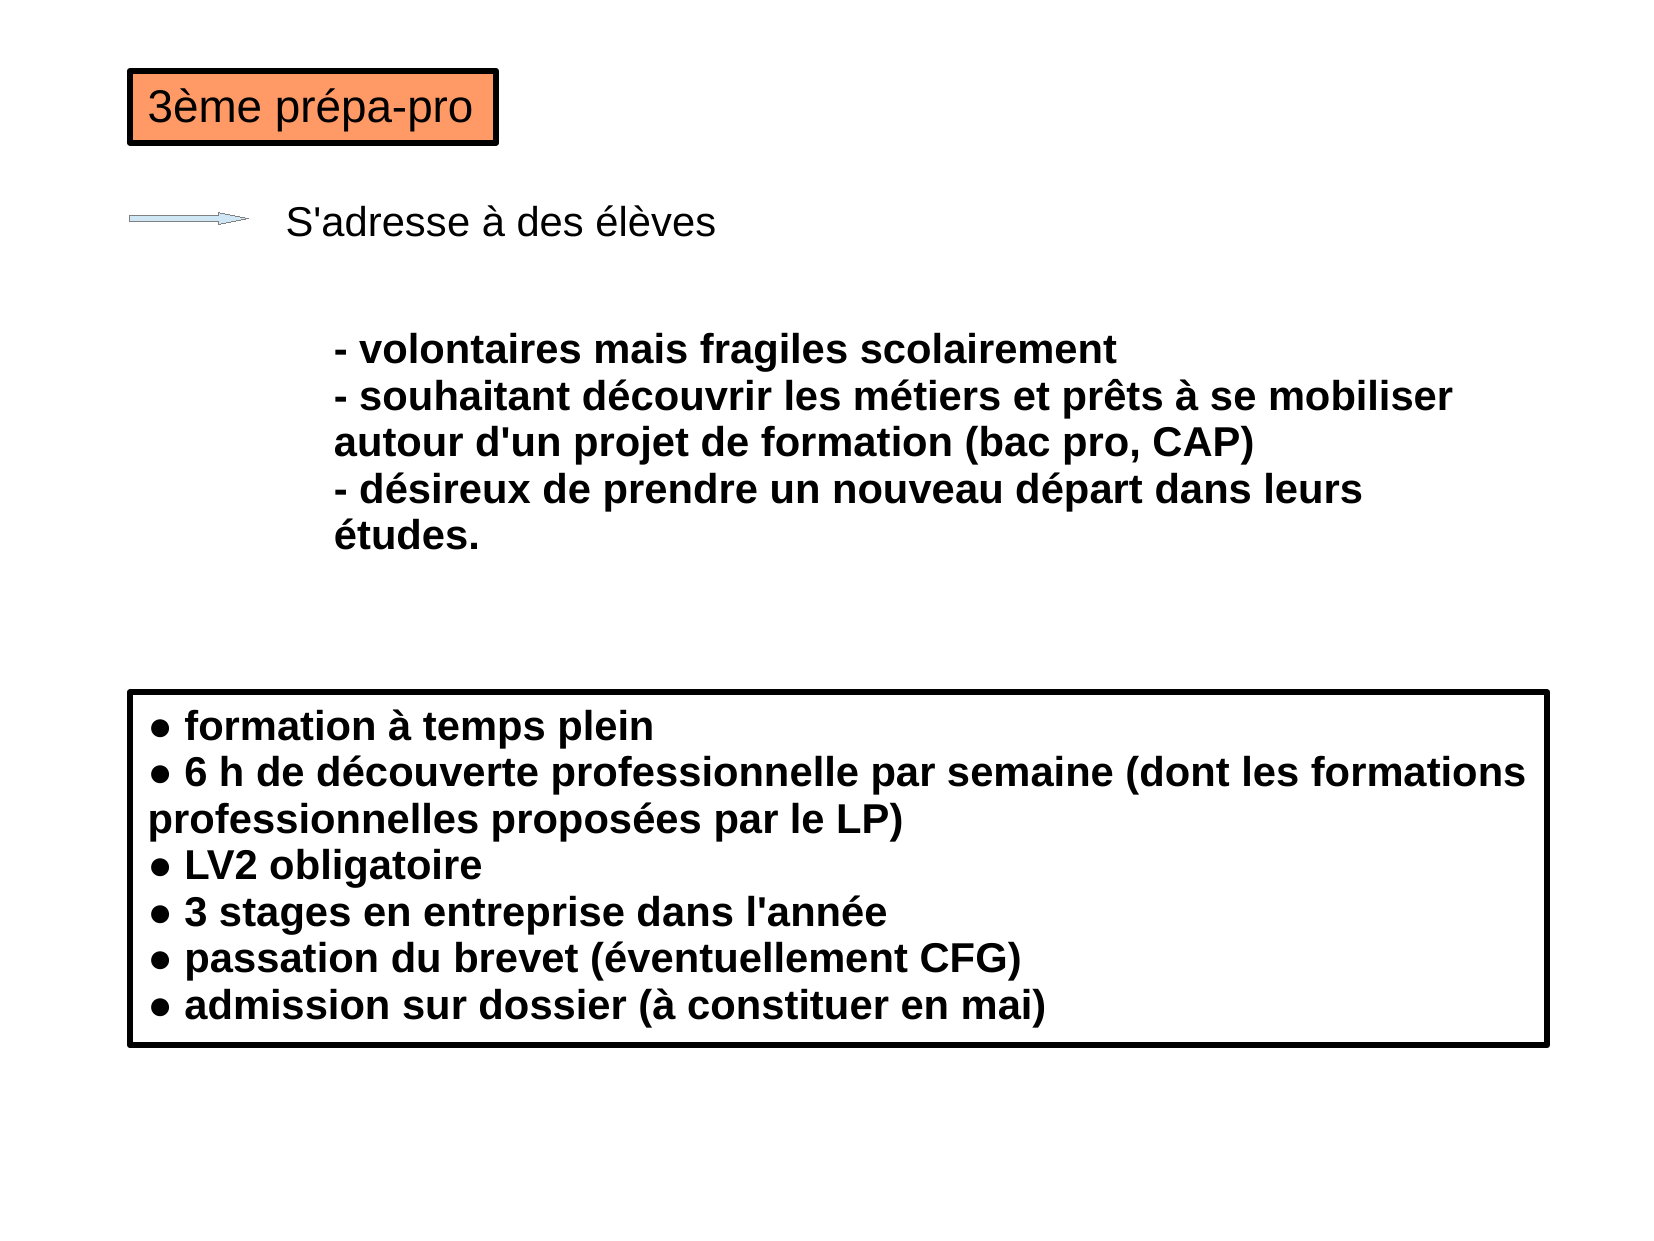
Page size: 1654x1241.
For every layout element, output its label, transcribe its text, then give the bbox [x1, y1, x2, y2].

text_box ● formation à temps plein ● 6 h de découverte professionnelle par semaine (dont les formations professionnelles proposées par le LP) ● LV2 obligatoire ● 3 stages en entreprise dans l'année ● passation du brevet (éventuellement CFG) ● admission sur dossier (à constituer en mai) [129, 692, 1548, 1046]
text_box - volontaires mais fragiles scolairement - souhaitant découvrir les métiers et prêts à se mobiliser autour d'un projet de formation (bac pro, CAP) - désireux de prendre un nouveau départ dans leurs études. [318, 318, 1477, 572]
text_box S'adresse à des élèves [270, 191, 743, 253]
text_box [129, 212, 249, 225]
text_box 3ème prépa-pro [129, 70, 497, 143]
